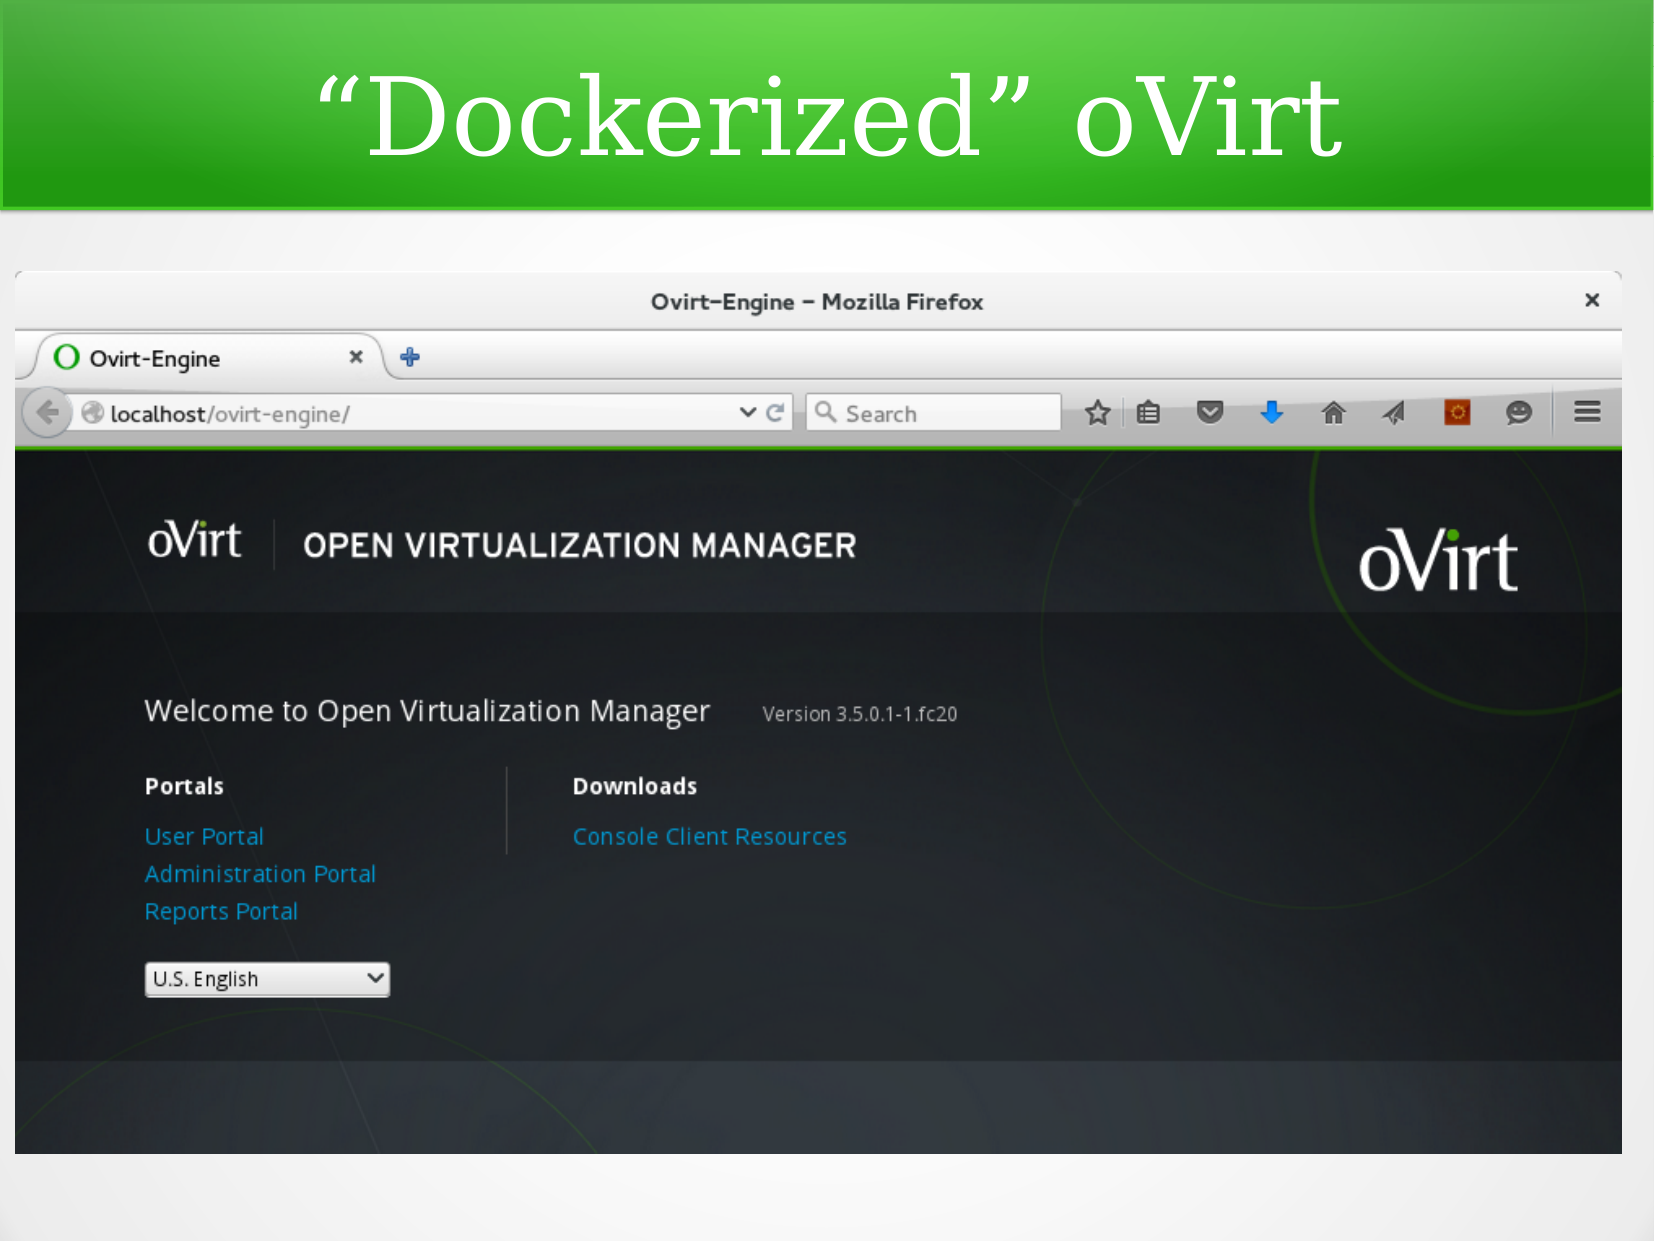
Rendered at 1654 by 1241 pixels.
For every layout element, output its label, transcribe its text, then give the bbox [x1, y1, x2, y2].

picture [15, 271, 1622, 1154]
title “Dockerized” oVirt [82, 47, 1571, 189]
